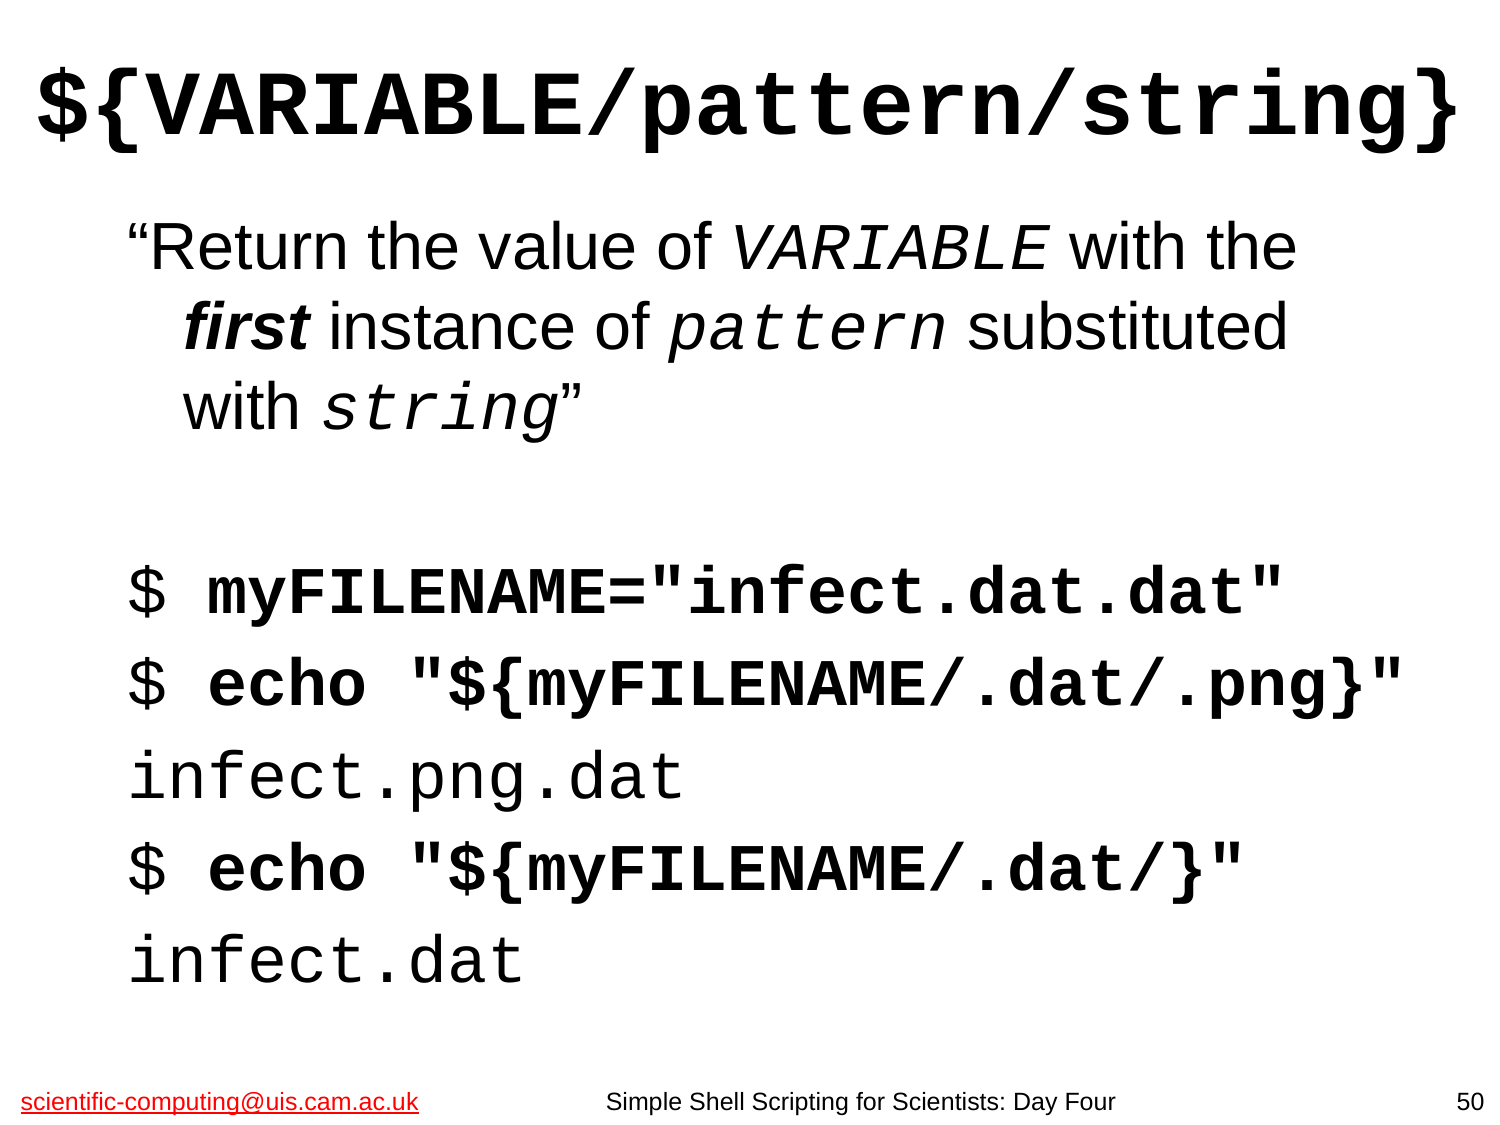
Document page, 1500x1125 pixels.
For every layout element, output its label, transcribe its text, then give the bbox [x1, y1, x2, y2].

title ${VARIABLE/pattern/string} [19, 16, 1481, 204]
list “Return the value of VARIABLE with the first instance of pattern substituted with string” $ myFILENAME="infect.dat.dat" $ echo "${myFILENAME/.dat/.png}" infect.png.dat $ echo "${myFILENAME/.dat/}" infect.dat [112, 200, 1435, 1055]
